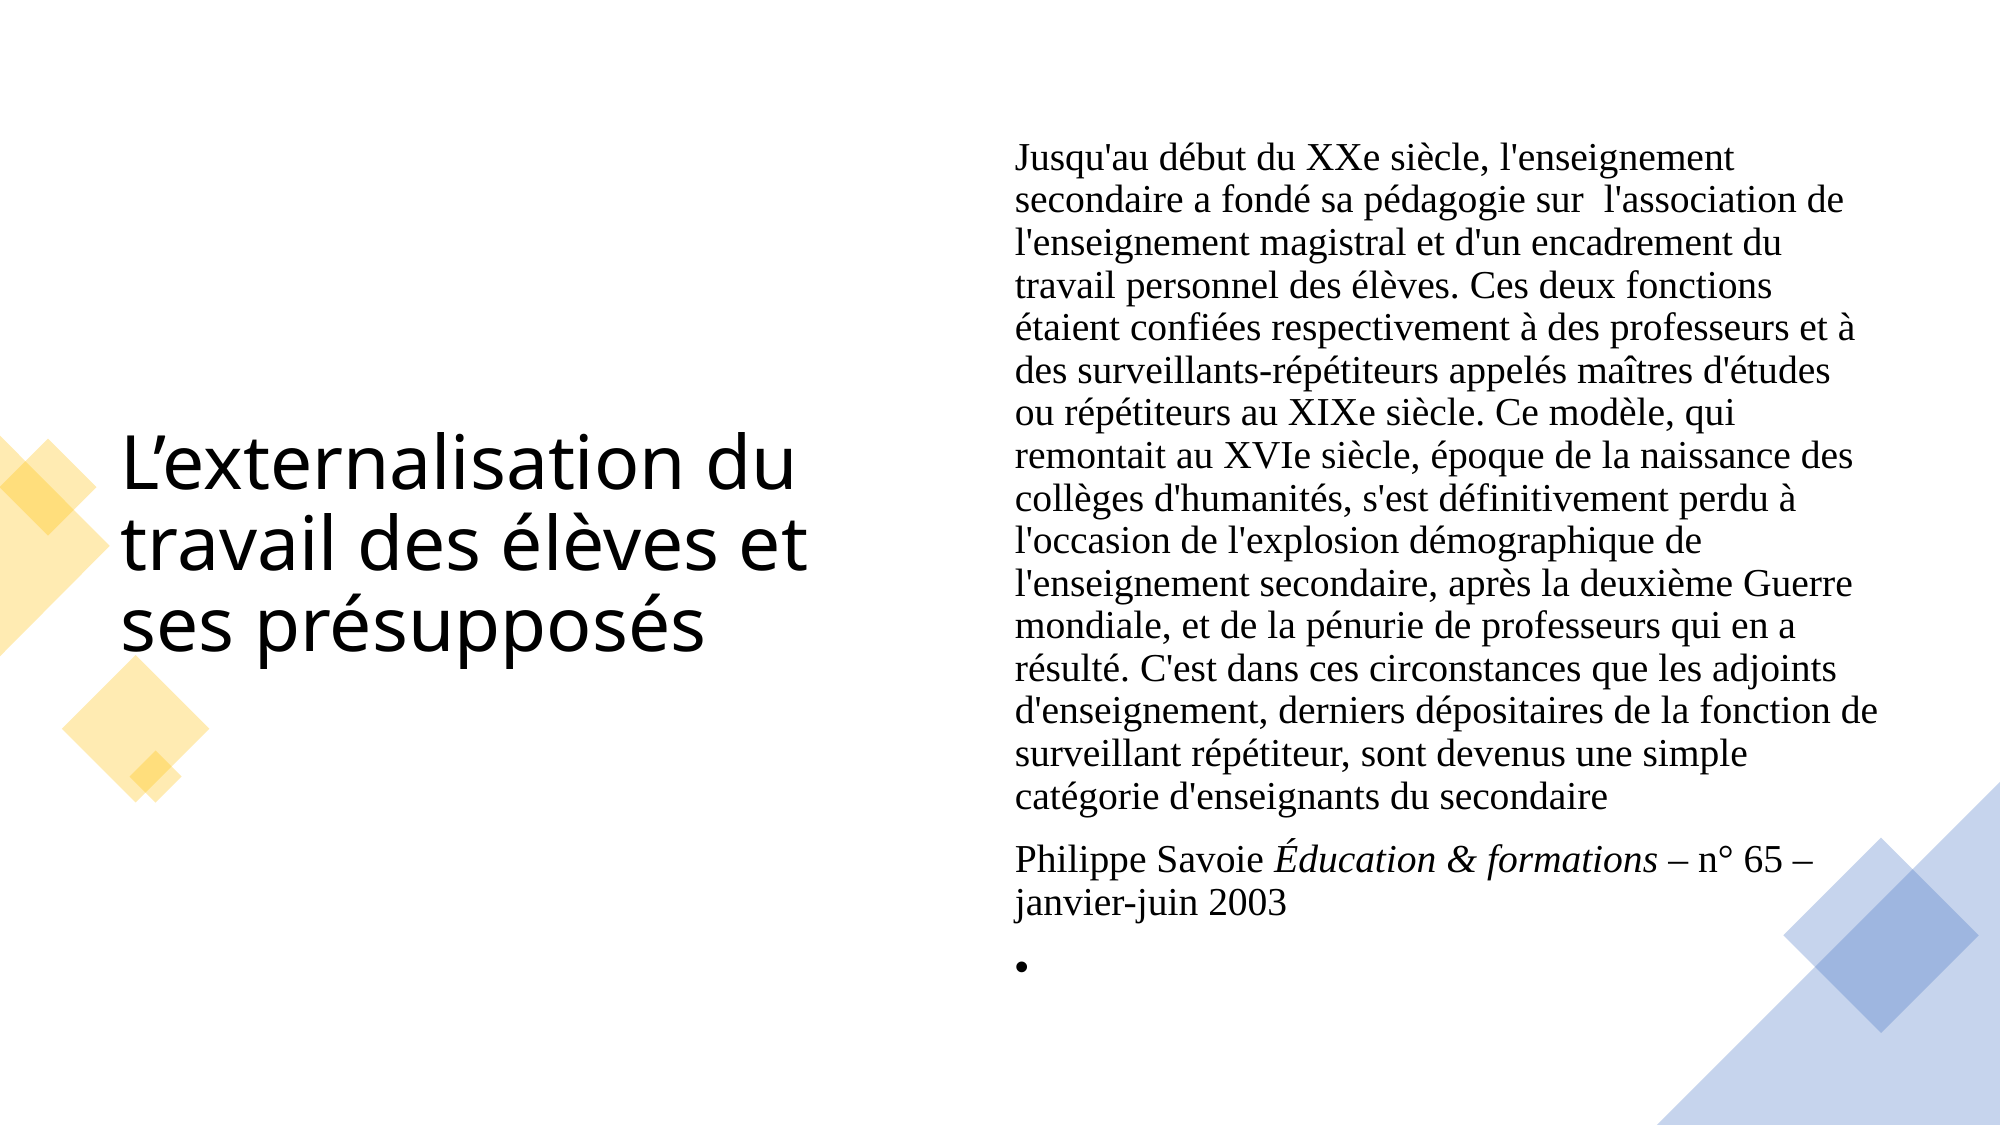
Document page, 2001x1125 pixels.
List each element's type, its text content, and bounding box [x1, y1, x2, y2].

text_box [0, 0, 2000, 1125]
list Jusqu'au début du XXe siècle, l'enseignement secondaire a fondé sa pédagogie sur l'association de l'enseignement magistral et d'un encadrement du travail personnel des élèves. Ces deux fonctions étaient confiées respectivement à des professeurs et à des surveillants-répétiteurs appelés maîtres d'études ou répétiteurs au XIXe siècle. Ce modèle, qui remontait au XVIe siècle, époque de la naissance des collèges d'humanités, s'est définitivement perdu à l'occasion de l'explosion démographique de l'enseignement secondaire, après la deuxième Guerre mondiale, et de la pénurie de professeurs qui en a résulté. C'est dans ces circonstances que les adjoints d'enseignement, derniers dépositaires de la fonction de surveillant répétiteur, sont devenus une simple catégorie d'enseignants du secondaire Philippe Savoie Éducation & formations – n° 65 – janvier-juin 2003 [999, 105, 1895, 1020]
title L’externalisation du travail des élèves et ses présupposés [105, 101, 925, 991]
